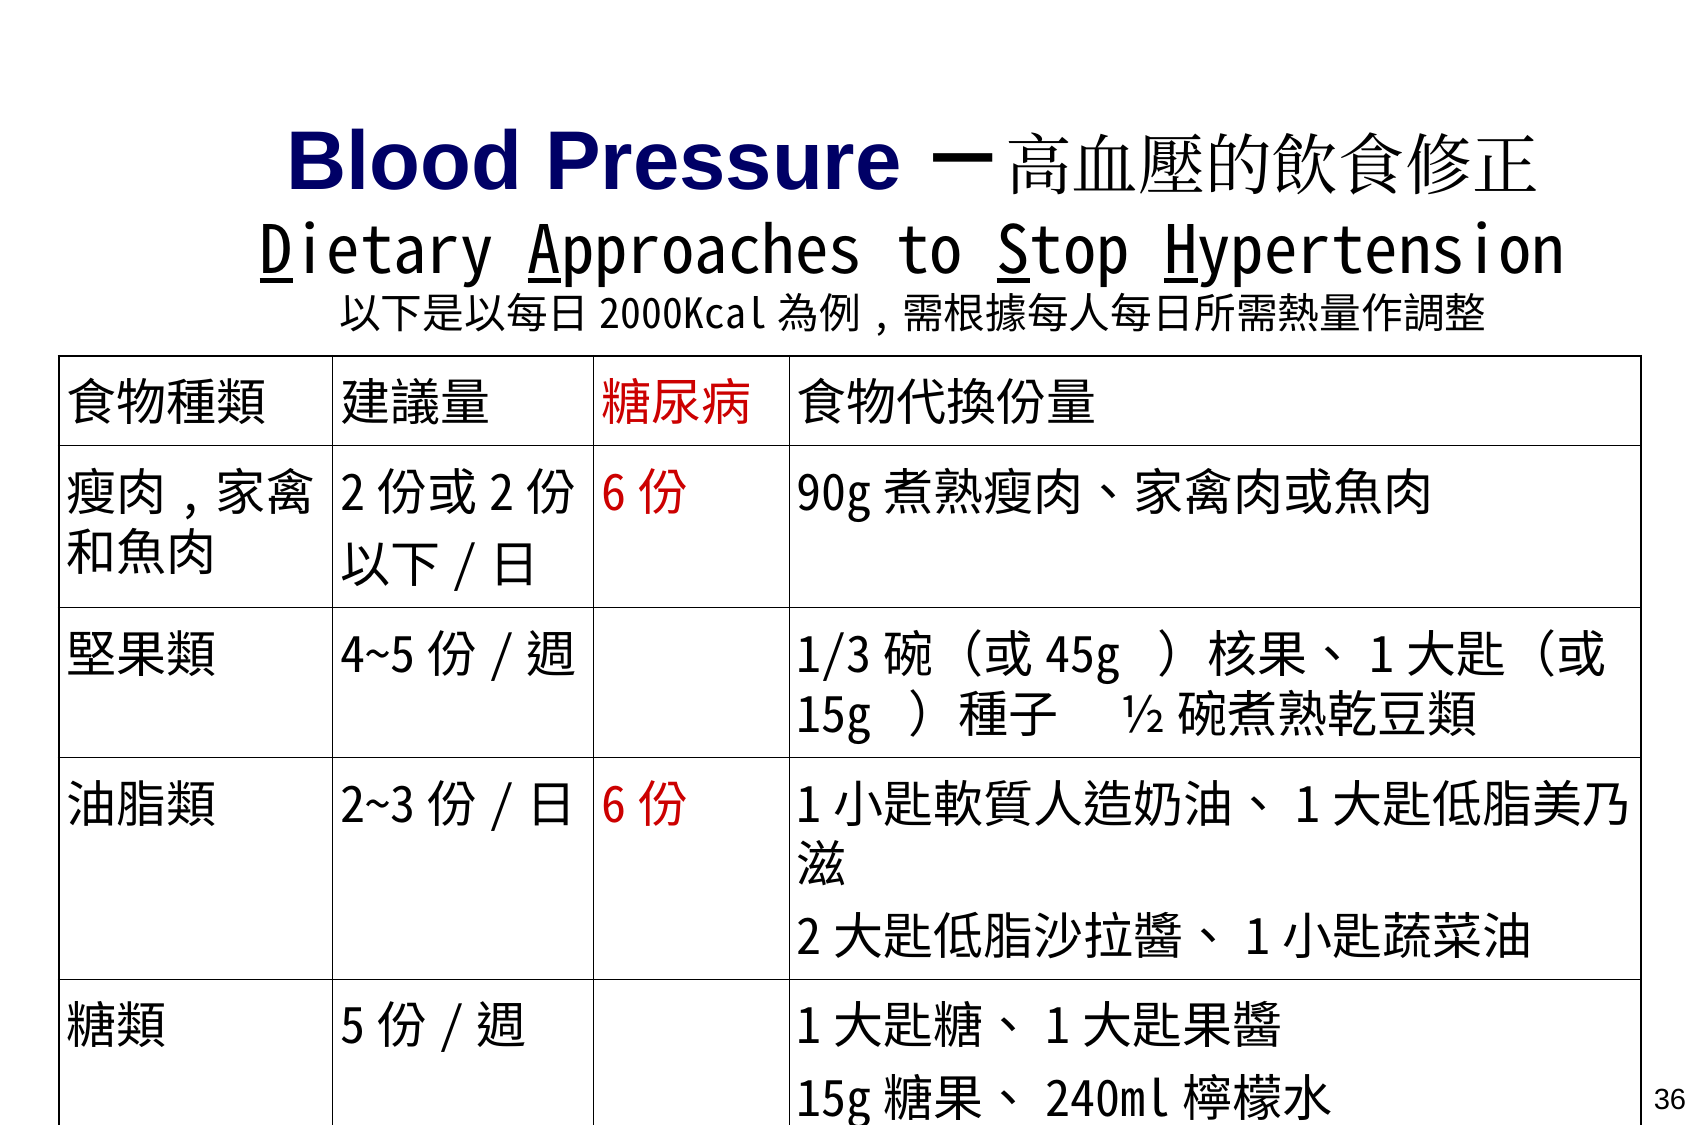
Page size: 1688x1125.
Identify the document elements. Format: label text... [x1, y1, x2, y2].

table_cell 瘦肉,家禽和魚肉 [60, 446, 332, 607]
table_header 食物代換份量 [790, 357, 1640, 445]
table_cell 糖類 [60, 980, 332, 1125]
title Blood Pressure－高血壓的飲食修正 Dietary Approaches to Stop Hypertension 以下是以每日2000Kcal為例,需根據每人每日所需熱量作調整 [193, 101, 1632, 342]
table_header 糖尿病 [594, 357, 789, 445]
table_cell [594, 608, 789, 757]
table_cell 1/3碗（或45g ）核果、1大匙（或15g ）種子 ½碗煮熟乾豆類 [790, 608, 1640, 757]
table_cell 6份 [594, 758, 789, 979]
table_header 建議量 [333, 357, 593, 445]
table_cell 90g煮熟瘦肉、家禽肉或魚肉 [790, 446, 1640, 607]
table_cell 6份 [594, 446, 789, 607]
table_cell 4~5份/週 [333, 608, 593, 757]
table_cell 堅果類 [60, 608, 332, 757]
table_cell 1大匙糖、1大匙果醬 15g糖果、240ml檸檬水 [790, 980, 1640, 1125]
table_cell 2~3份/日 [333, 758, 593, 979]
table_cell 1小匙軟質人造奶油、1大匙低脂美乃滋 2大匙低脂沙拉醬、1小匙蔬菜油 [790, 758, 1640, 979]
table_cell 5份/週 [333, 980, 593, 1125]
table_header 食物種類 [60, 357, 332, 445]
table_cell 2份或2份 以下/日 [333, 446, 593, 607]
table_cell [594, 980, 789, 1125]
table_cell 油脂類 [60, 758, 332, 979]
